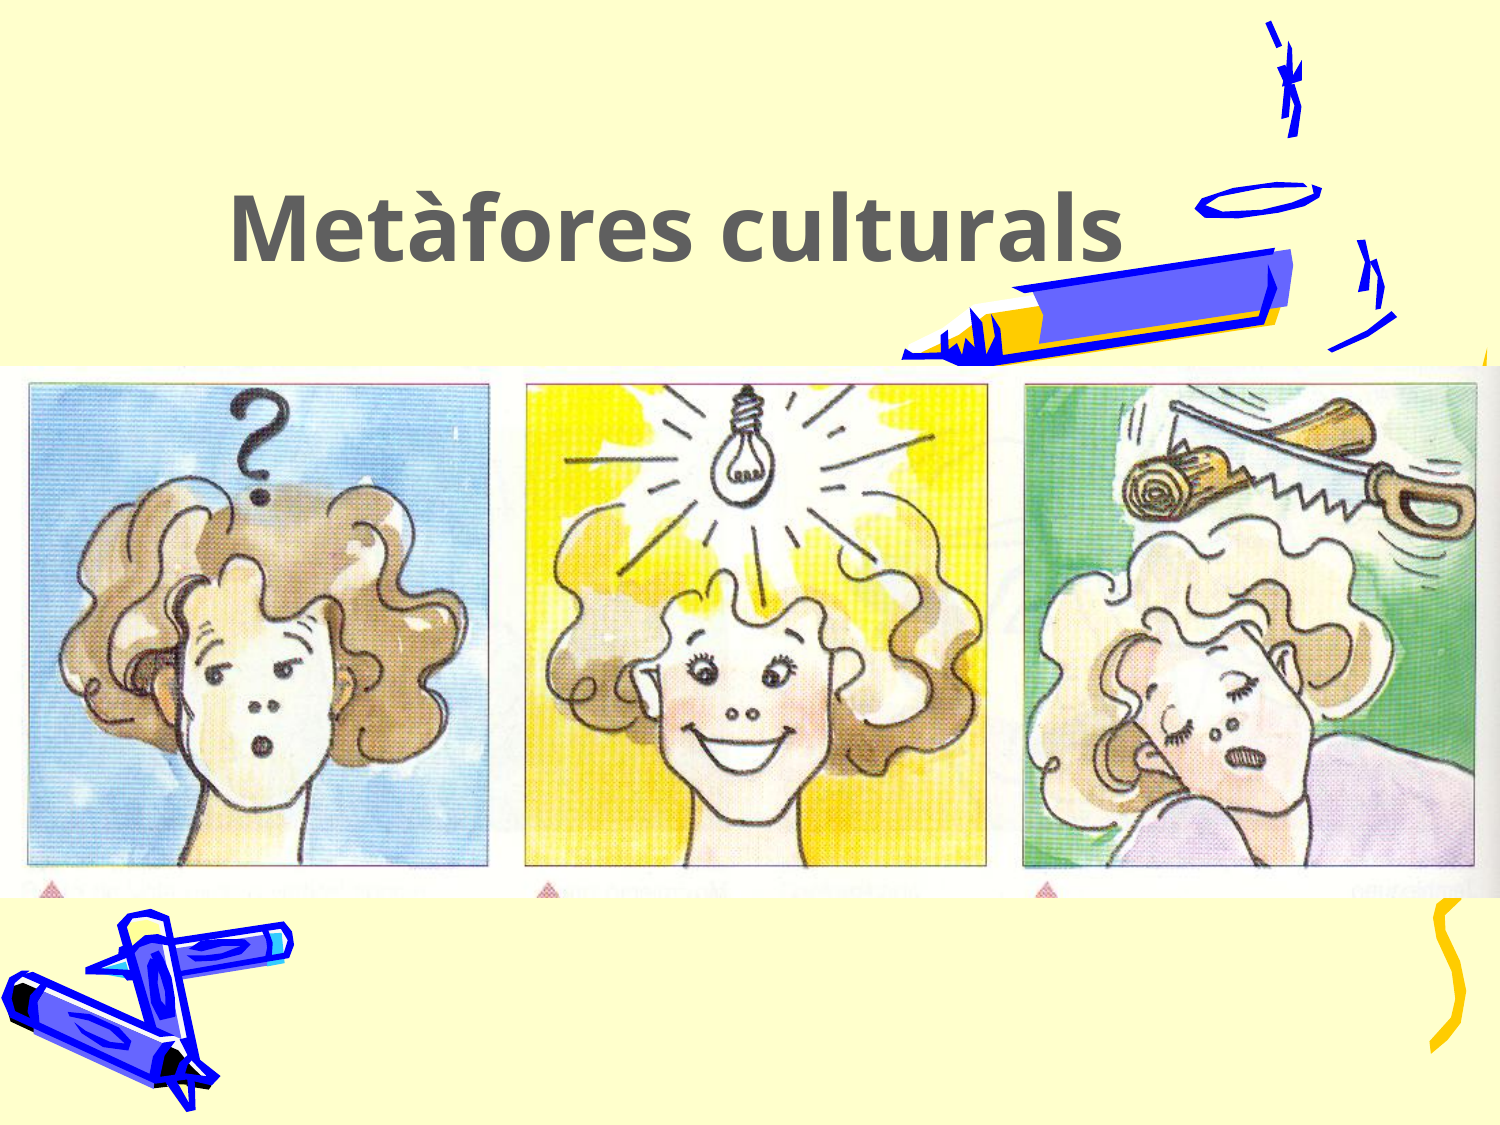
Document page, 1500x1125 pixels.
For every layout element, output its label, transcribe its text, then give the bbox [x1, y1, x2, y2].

picture [0, 366, 1500, 898]
title Metàfores culturals [112, 153, 1240, 288]
